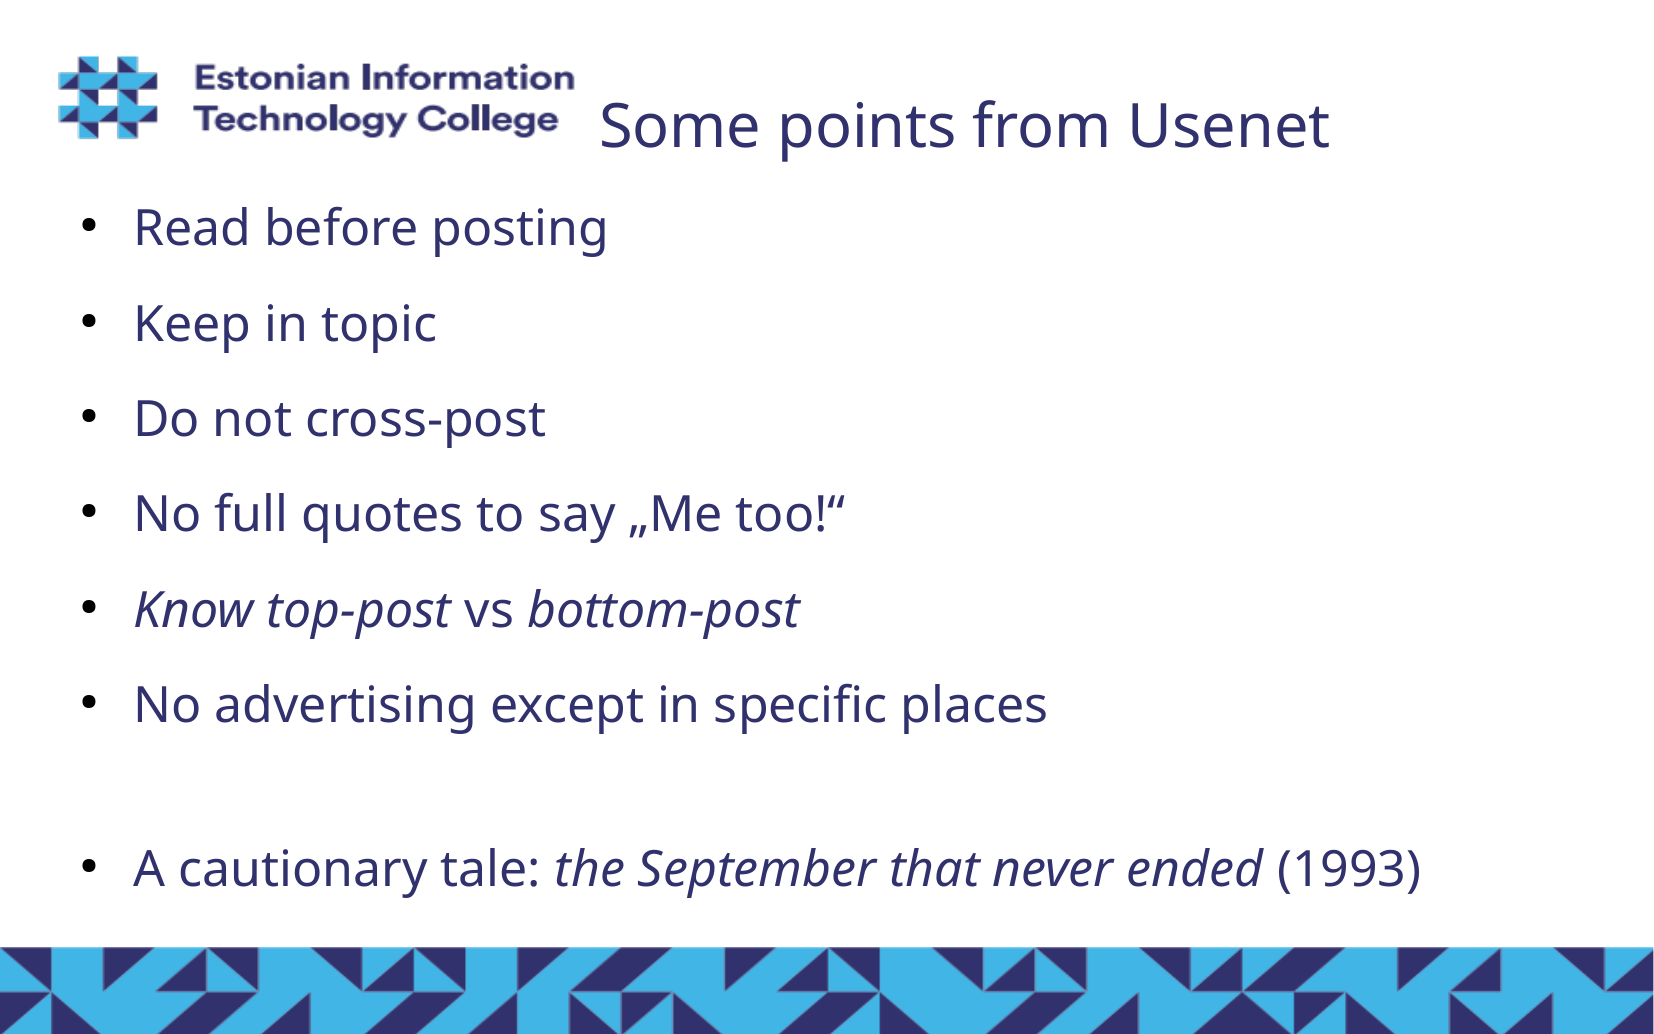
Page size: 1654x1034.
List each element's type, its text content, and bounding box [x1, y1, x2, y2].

list Read before posting Keep in topic Do not cross-post No full quotes to say „Me too!“ Know top-post vs bottom-post No advertising except in specific places A cautionary tale: the September that never ended (1993) [62, 192, 1598, 998]
title Some points from Usenet [551, 37, 1654, 210]
